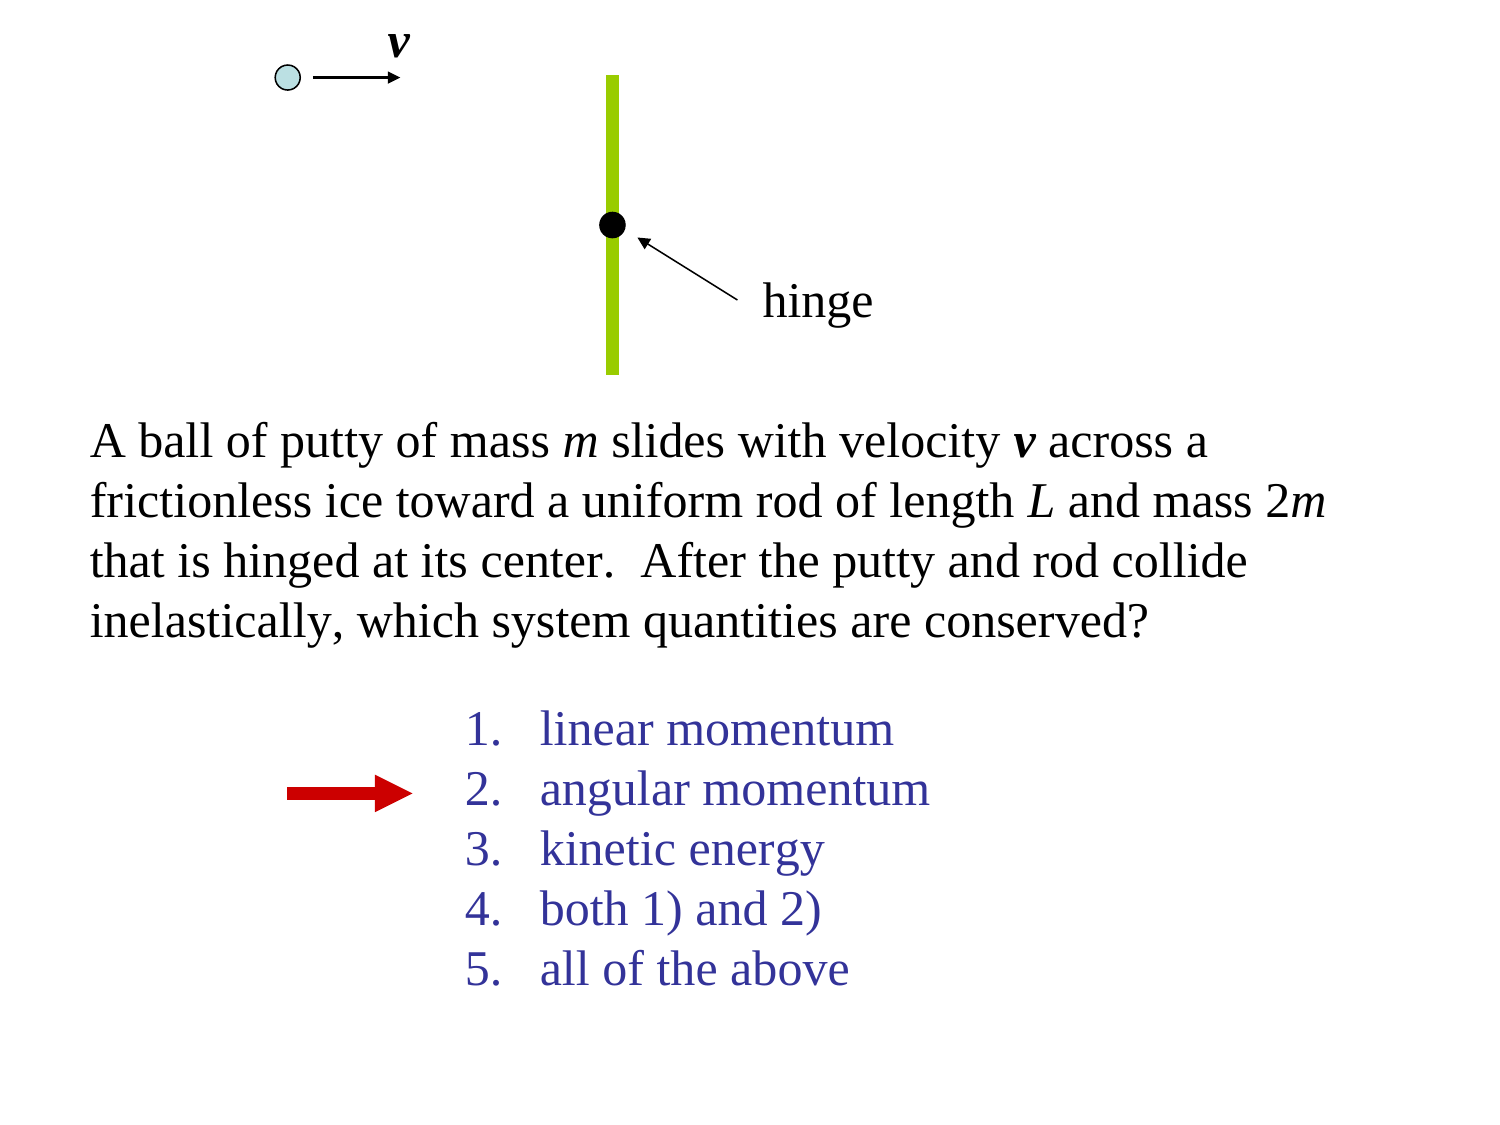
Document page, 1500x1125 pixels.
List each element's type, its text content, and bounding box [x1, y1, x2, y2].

text_box linear momentum angular momentum kinetic energy both 1) and 2) all of the above [450, 687, 1338, 1003]
text_box hinge [747, 259, 889, 336]
text_box v [372, 0, 425, 76]
text_box A ball of putty of mass m slides with velocity v across a frictionless ice toward a uniform rod of length L and mass 2m that is hinged at its center. After the putty and rod collide inelastically, which system quantities are conserved? [74, 399, 1403, 656]
text_box [599, 212, 625, 238]
text_box [275, 65, 301, 91]
